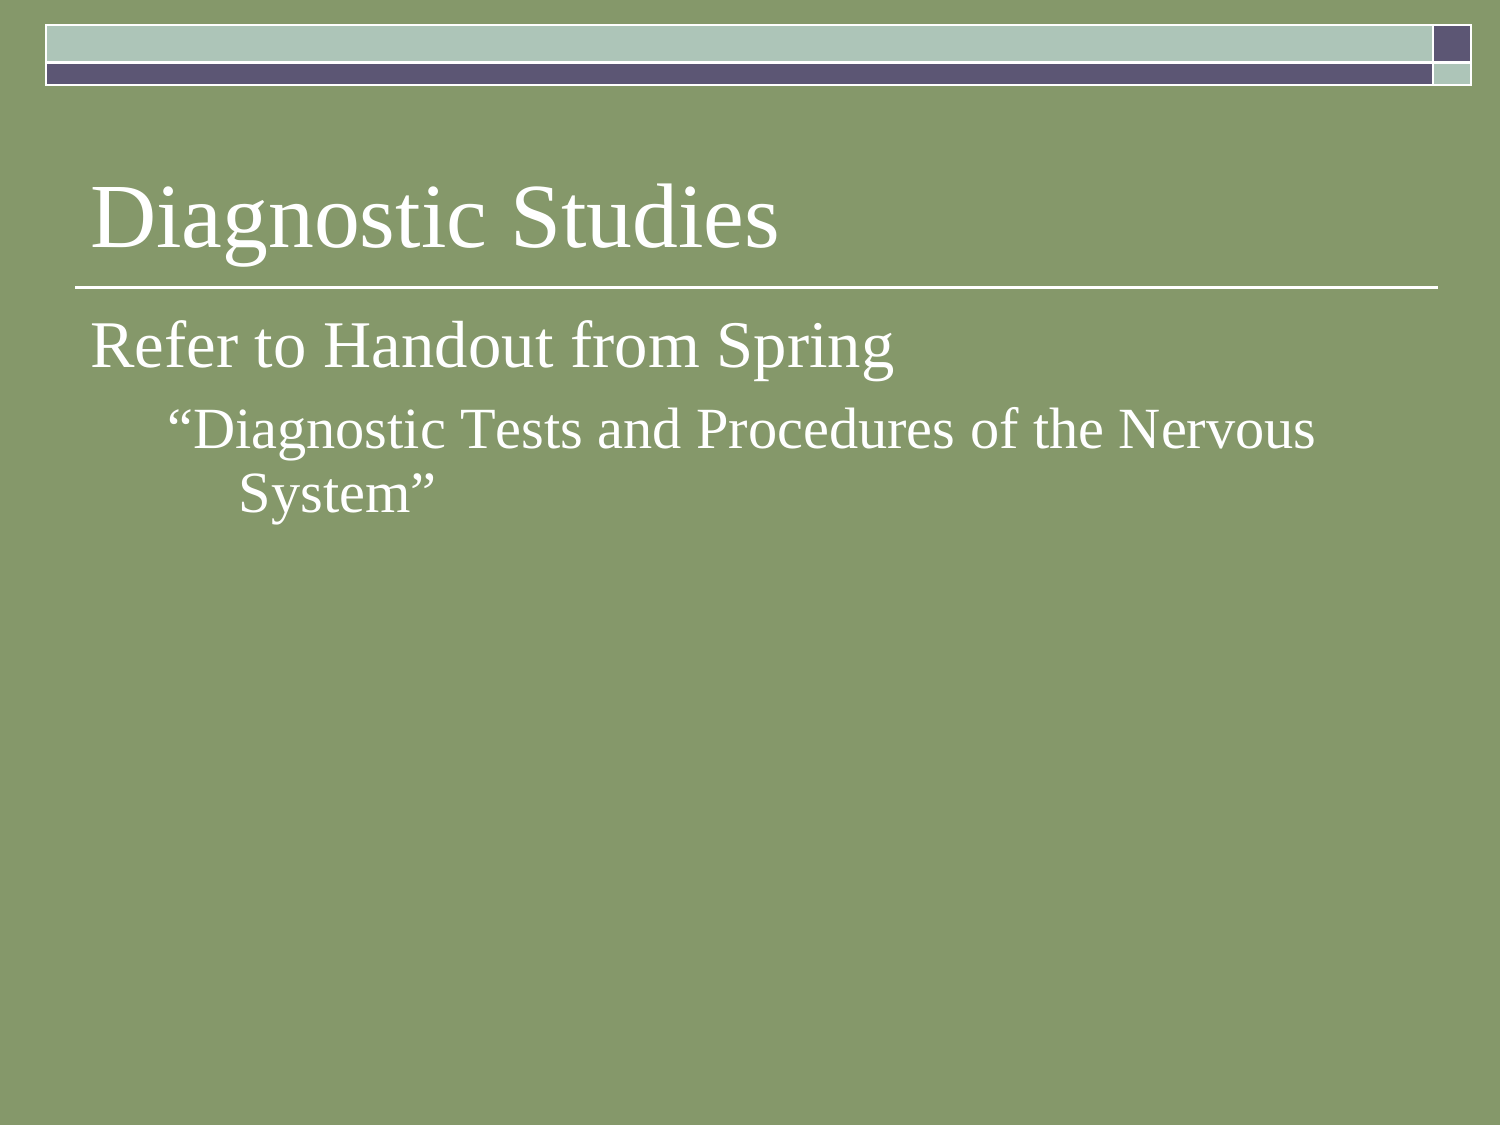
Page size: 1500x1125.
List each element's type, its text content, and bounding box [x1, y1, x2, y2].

list Refer to Handout from Spring “Diagnostic Tests and Procedures of the Nervous System” [75, 299, 1426, 1006]
title Diagnostic Studies [75, 87, 1426, 275]
